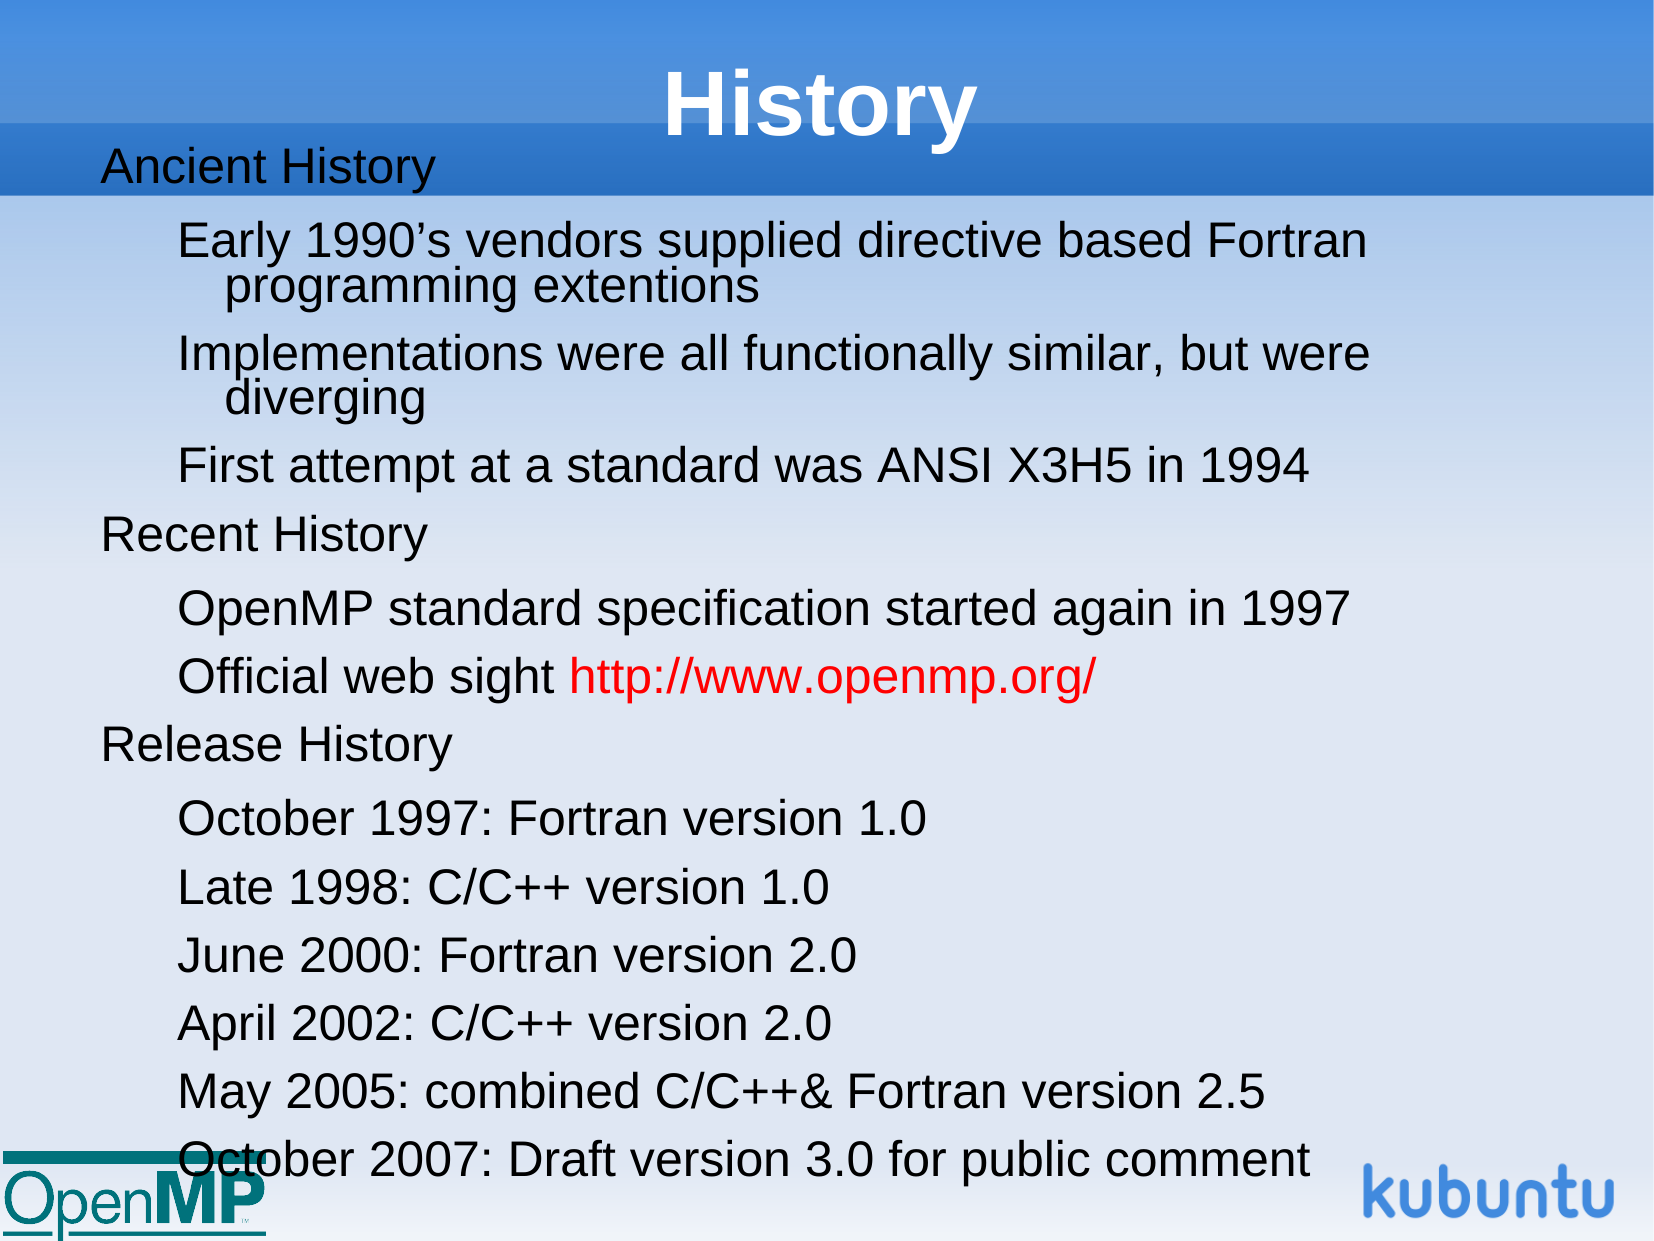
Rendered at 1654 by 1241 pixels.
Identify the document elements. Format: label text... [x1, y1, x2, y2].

title History [76, 7, 1565, 200]
list Ancient History Early 1990’s vendors supplied directive based Fortran programming extentions Implementations were all functionally similar, but were diverging First attempt at a standard was ANSI X3H5 in 1994 Recent History OpenMP standard specification started again in 1997 Official web sight http://www.openmp.org/ Release History October 1997: Fortran version 1.0 Late 1998: C/C++ version 1.0 June 2000: Fortran version 2.0 April 2002: C/C++ version 2.0 May 2005: combined C/C++& Fortran version 2.5 October 2007: Draft version 3.0 for public comment [82, 147, 1571, 1229]
picture [0, 0, 1654, 1241]
